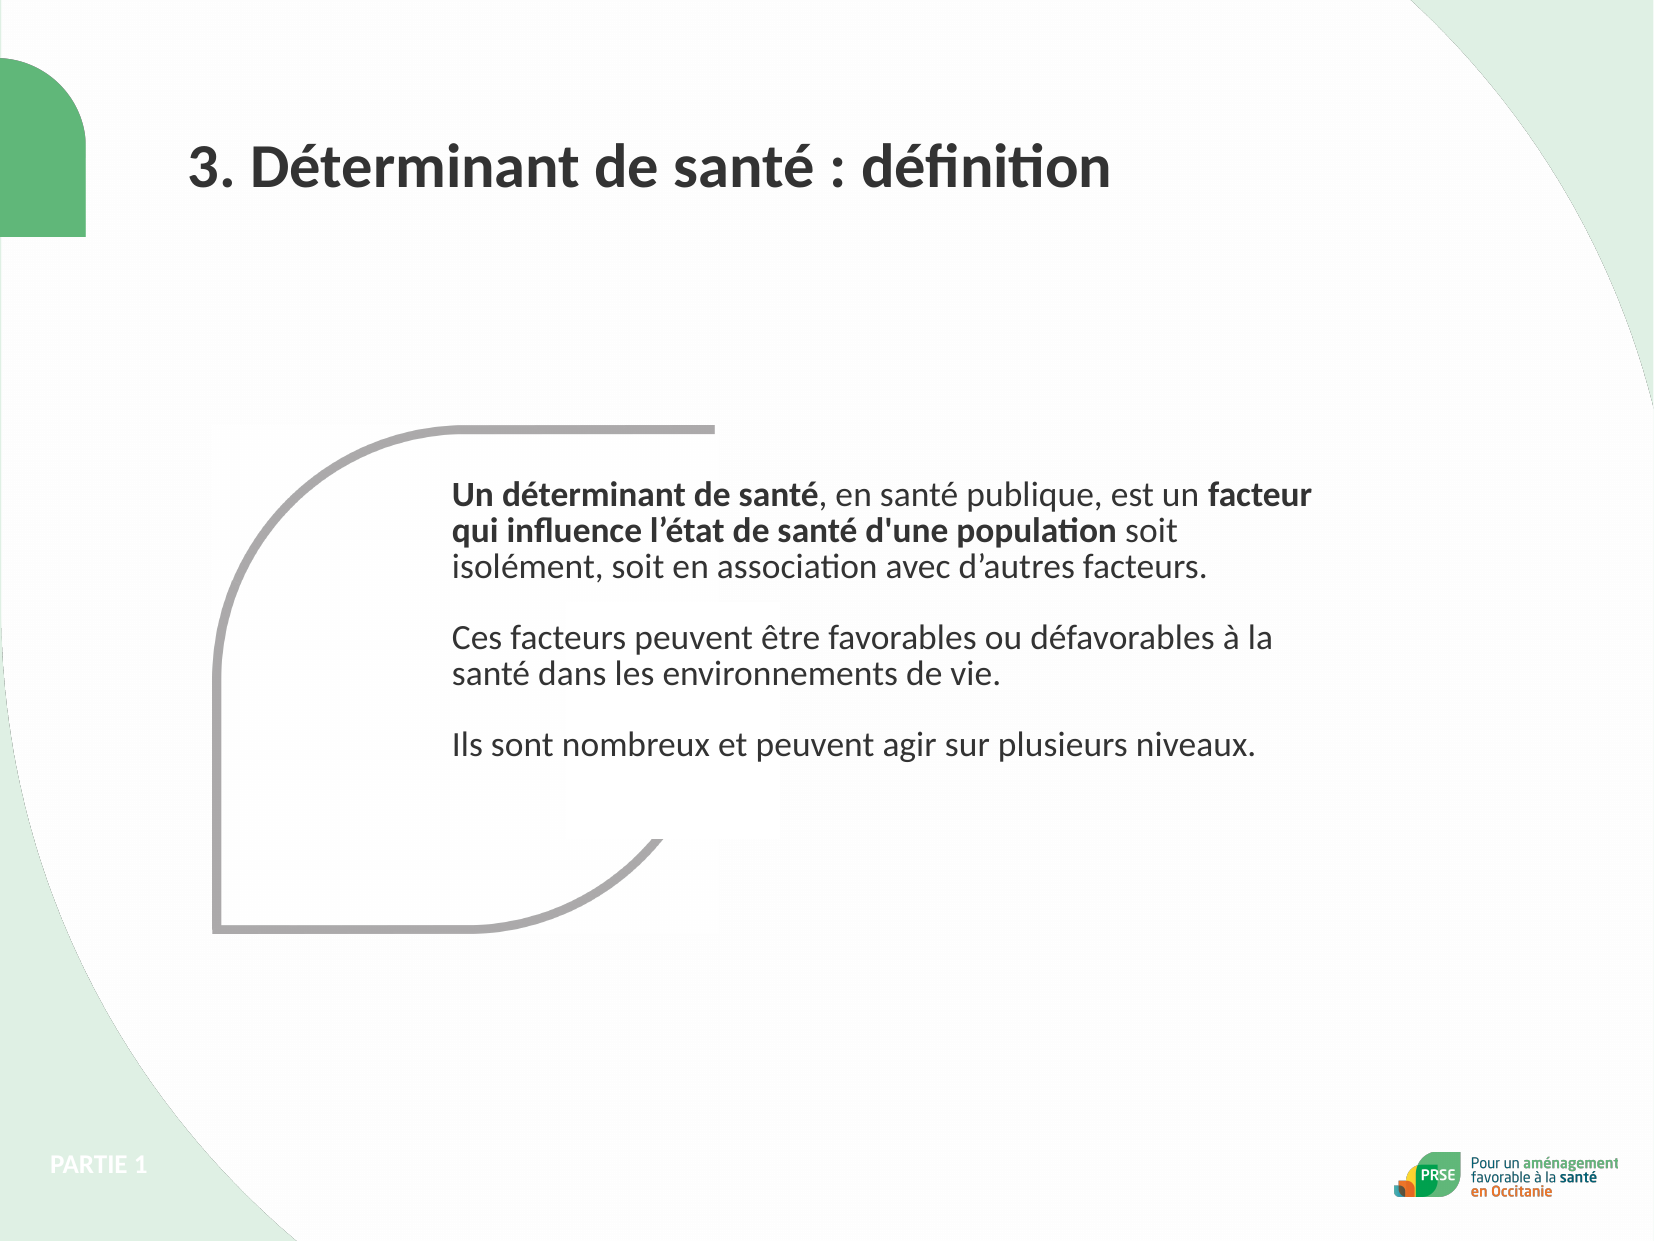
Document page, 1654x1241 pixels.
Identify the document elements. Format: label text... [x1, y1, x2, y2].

text_box PARTIE 1 [35, 1145, 308, 1194]
text_box Un déterminant de santé, en santé publique, est un facteur qui influence l’état de santé d'une population soit isolément, soit en association avec d’autres facteurs. Ces facteurs peuvent être favorables ou défavorables à la santé dans les environnements de vie. Ils sont nombreux et peuvent agir sur plusieurs niveaux. [437, 472, 1347, 877]
picture [0, 0, 1654, 1241]
title 3. Déterminant de santé : définition [187, 95, 1629, 248]
